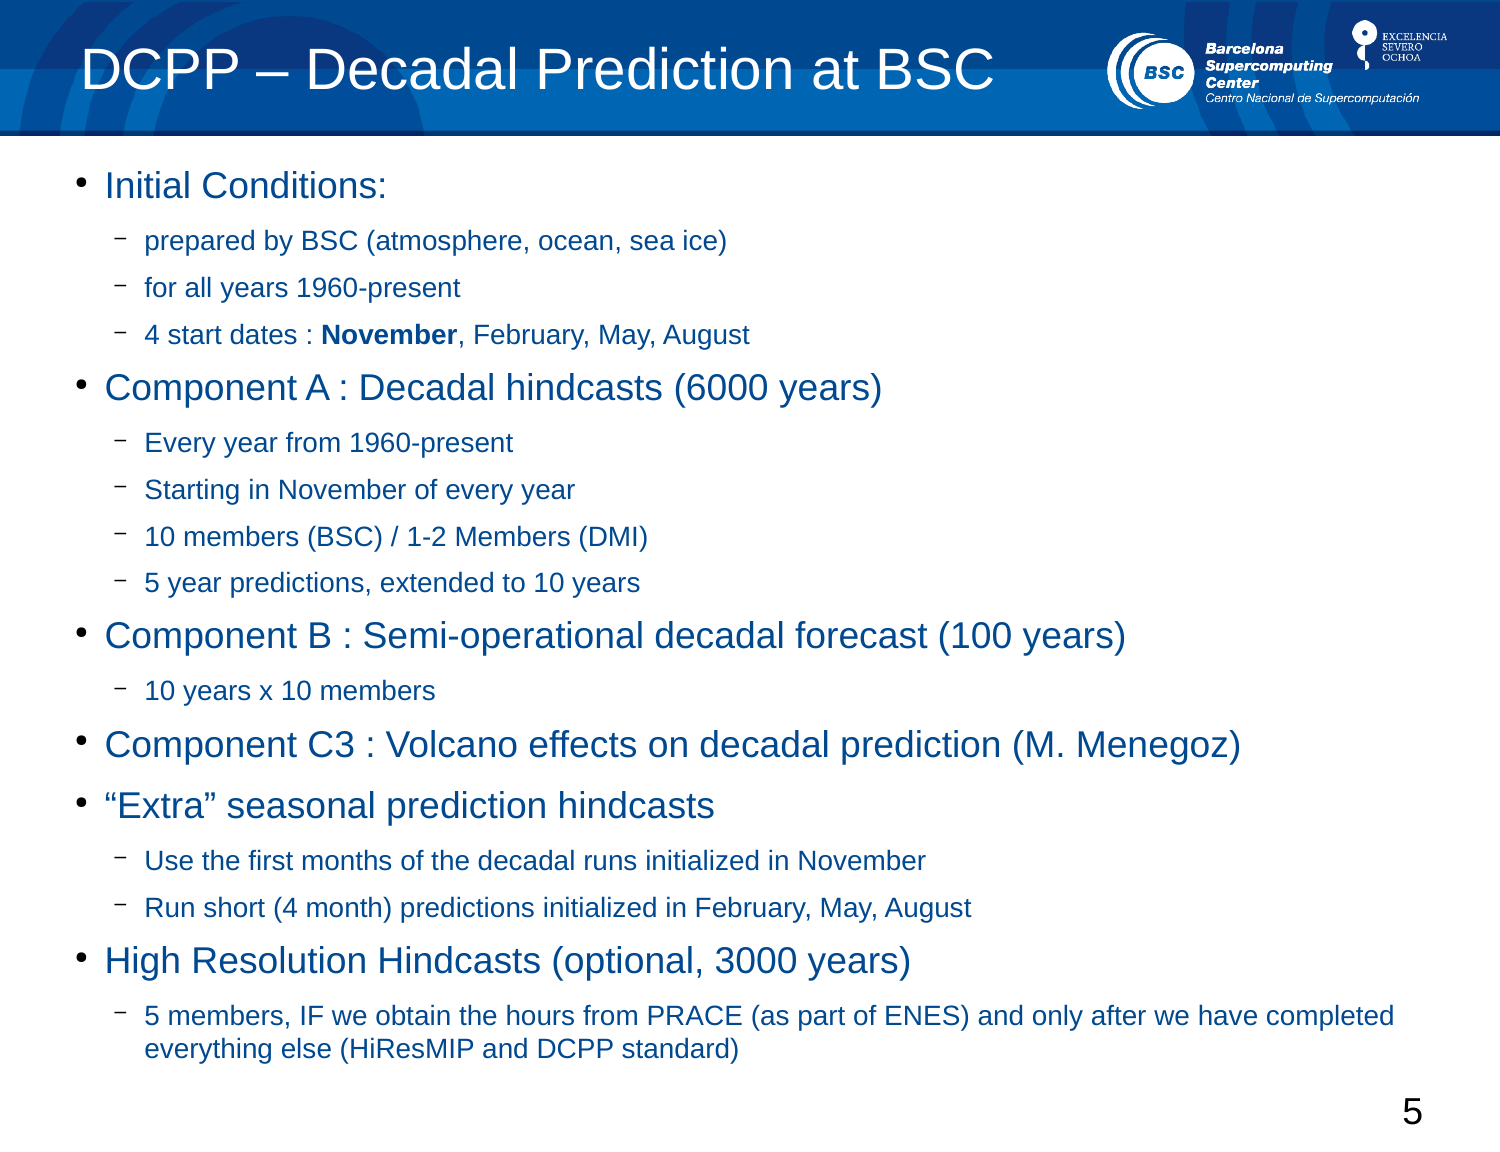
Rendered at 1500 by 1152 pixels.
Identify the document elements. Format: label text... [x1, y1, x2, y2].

picture [0, 0, 1500, 136]
title DCPP – Decadal Prediction at BSC [65, 23, 1081, 139]
list Initial Conditions: prepared by BSC (atmosphere, ocean, sea ice) for all years 1960-present 4 start dates : November, February, May, August Component A : Decadal hindcasts (6000 years) Every year from 1960-present Starting in November of every year 10 members (BSC) / 1-2 Members (DMI) 5 year predictions, extended to 10 years Component B : Semi-operational decadal forecast (100 years) 10 years x 10 members Component C3 : Volcano effects on decadal prediction (M. Menegoz) “Extra” seasonal prediction hindcasts Use the first months of the decadal runs initialized in November Run short (4 month) predictions initialized in February, May, August High Resolution Hindcasts (optional, 3000 years) 5 members, IF we obtain the hours from PRACE (as part of ENES) and only after we have completed everything else (HiResMIP and DCPP standard) [64, 161, 1432, 1068]
